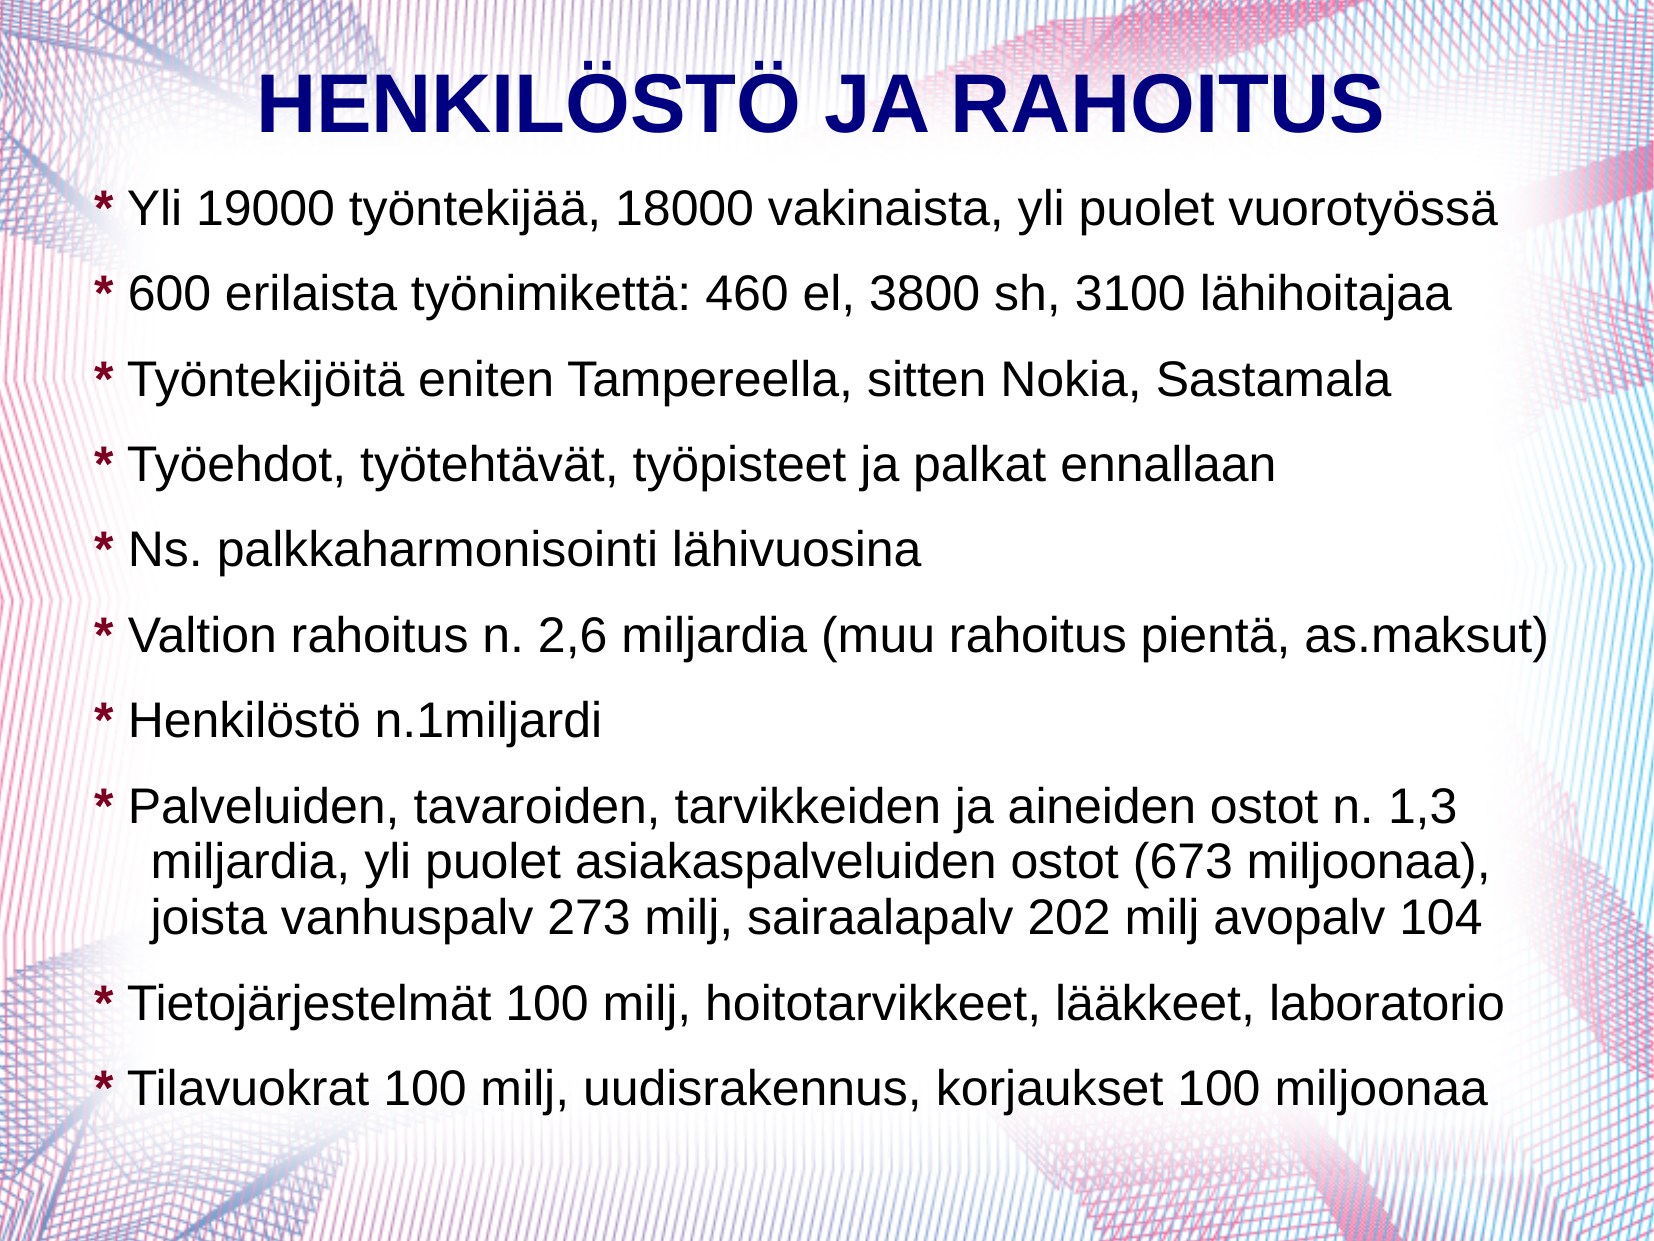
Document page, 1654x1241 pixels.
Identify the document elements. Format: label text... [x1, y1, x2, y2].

picture [0, 0, 1654, 1241]
list * Valtion rahoitus n. 2,6 miljardia (muu rahoitus pientä, as.maksut) * Henkilöstö n.1miljardi * Palveluiden, tavaroiden, tarvikkeiden ja aineiden ostot n. 1,3 miljardia, yli puolet asiakaspalveluiden ostot (673 miljoonaa), joista vanhuspalv 273 milj, sairaalapalv 202 milj avopalv 104 * Tietojärjestelmät 100 milj, hoitotarvikkeet, lääkkeet, laboratorio * Tilavuokrat 100 milj, uudisrakennus, korjaukset 100 miljoonaa [94, 604, 1622, 1241]
title HENKILÖSTÖ JA RAHOITUS [70, 47, 1571, 163]
list * Yli 19000 työntekijää, 18000 vakinaista, yli puolet vuorotyössä * 600 erilaista työnimikettä: 460 el, 3800 sh, 3100 lähihoitajaa * Työntekijöitä eniten Tampereella, sitten Nokia, Sastamala * Työehdot, työtehtävät, työpisteet ja palkat ennallaan * Ns. palkkaharmonisointi lähivuosina [94, 177, 1565, 604]
